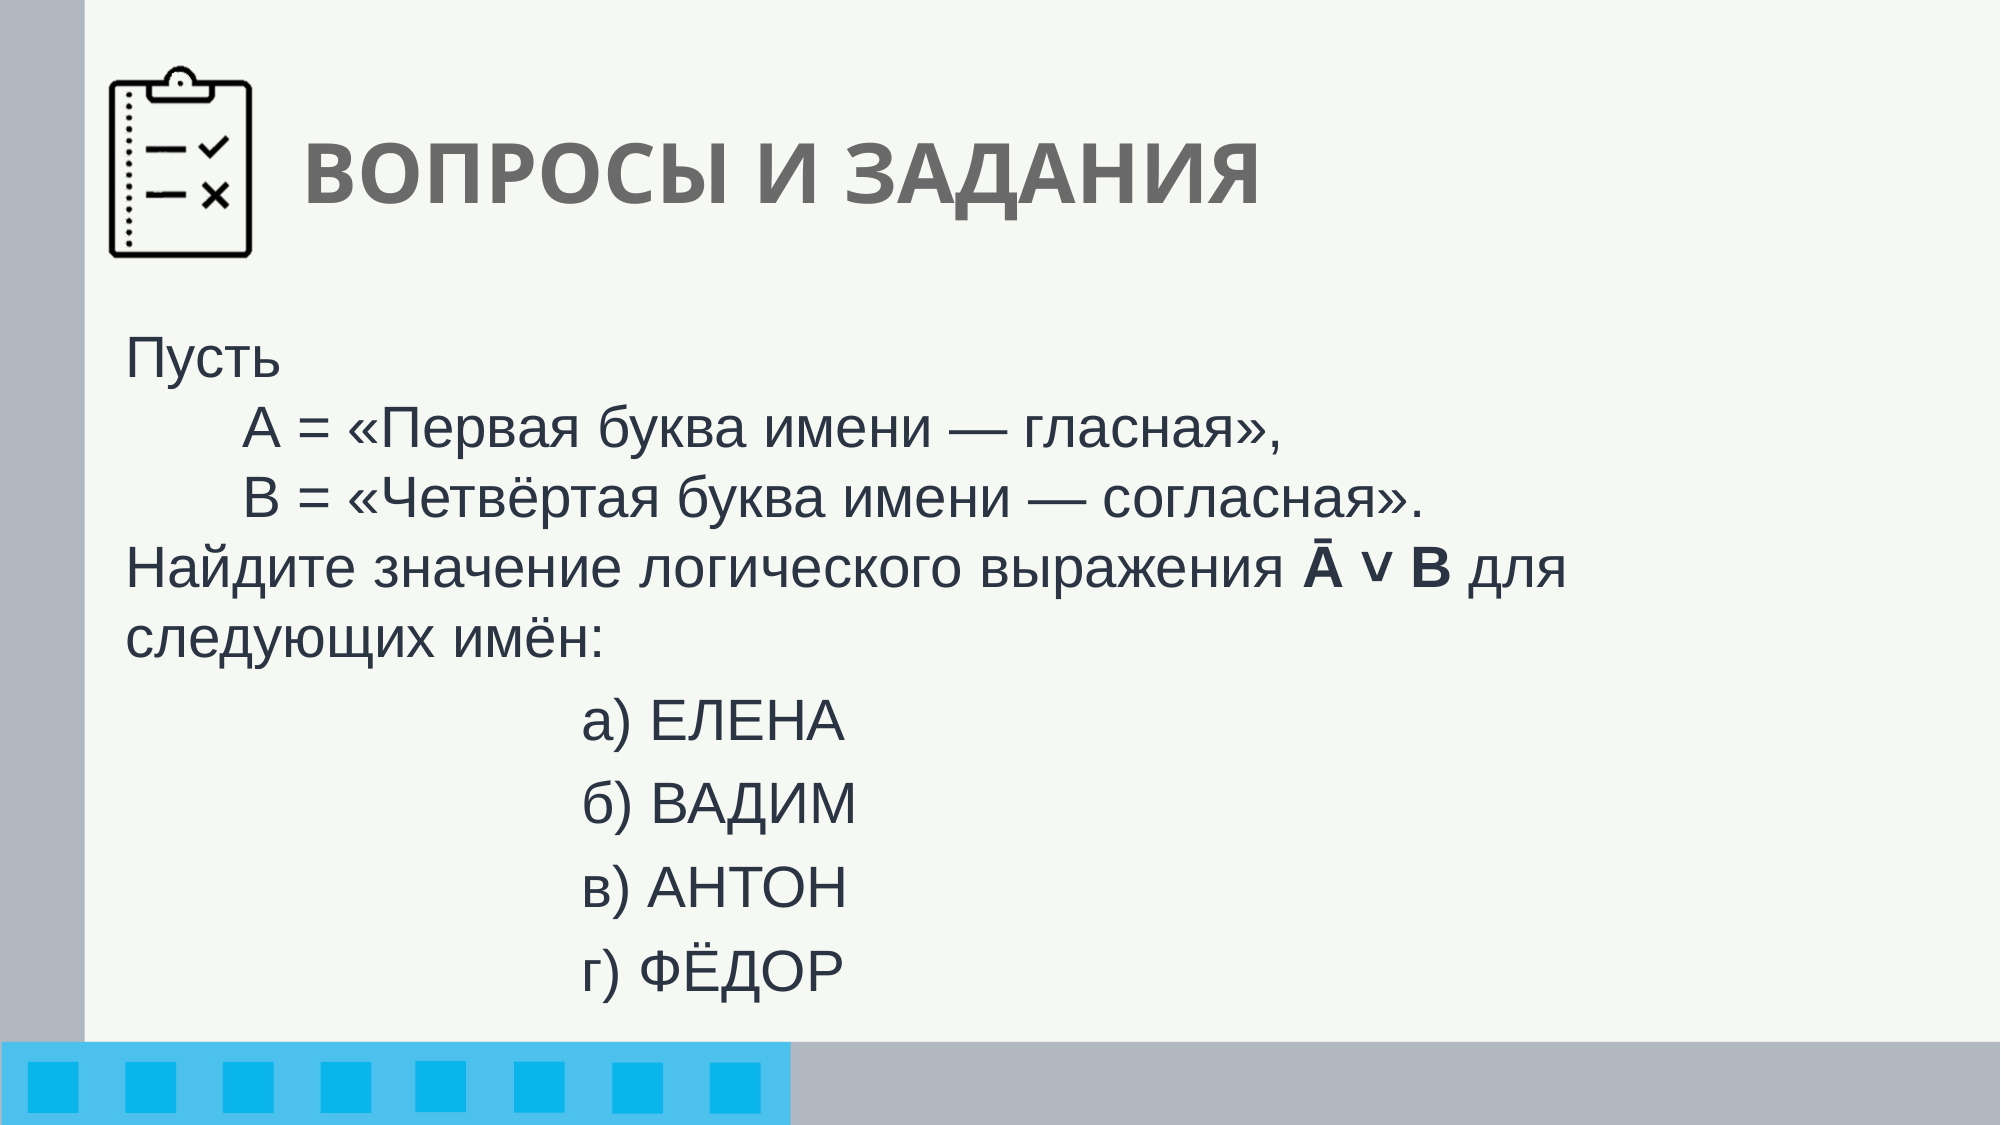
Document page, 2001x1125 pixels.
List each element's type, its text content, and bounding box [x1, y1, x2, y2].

list Пусть А = «Первая буква имени — гласная», В = «Четвёртая буква имени — согласная». Найдите значение логического выражения Ā ˅ B для следующих имён: а) ЕЛЕНА б) ВАДИМ в) АНТОН г) ФЁДОР [110, 311, 1892, 1058]
picture [85, 54, 286, 286]
title ВОПРОСЫ И ЗАДАНИЯ [285, 67, 1892, 286]
